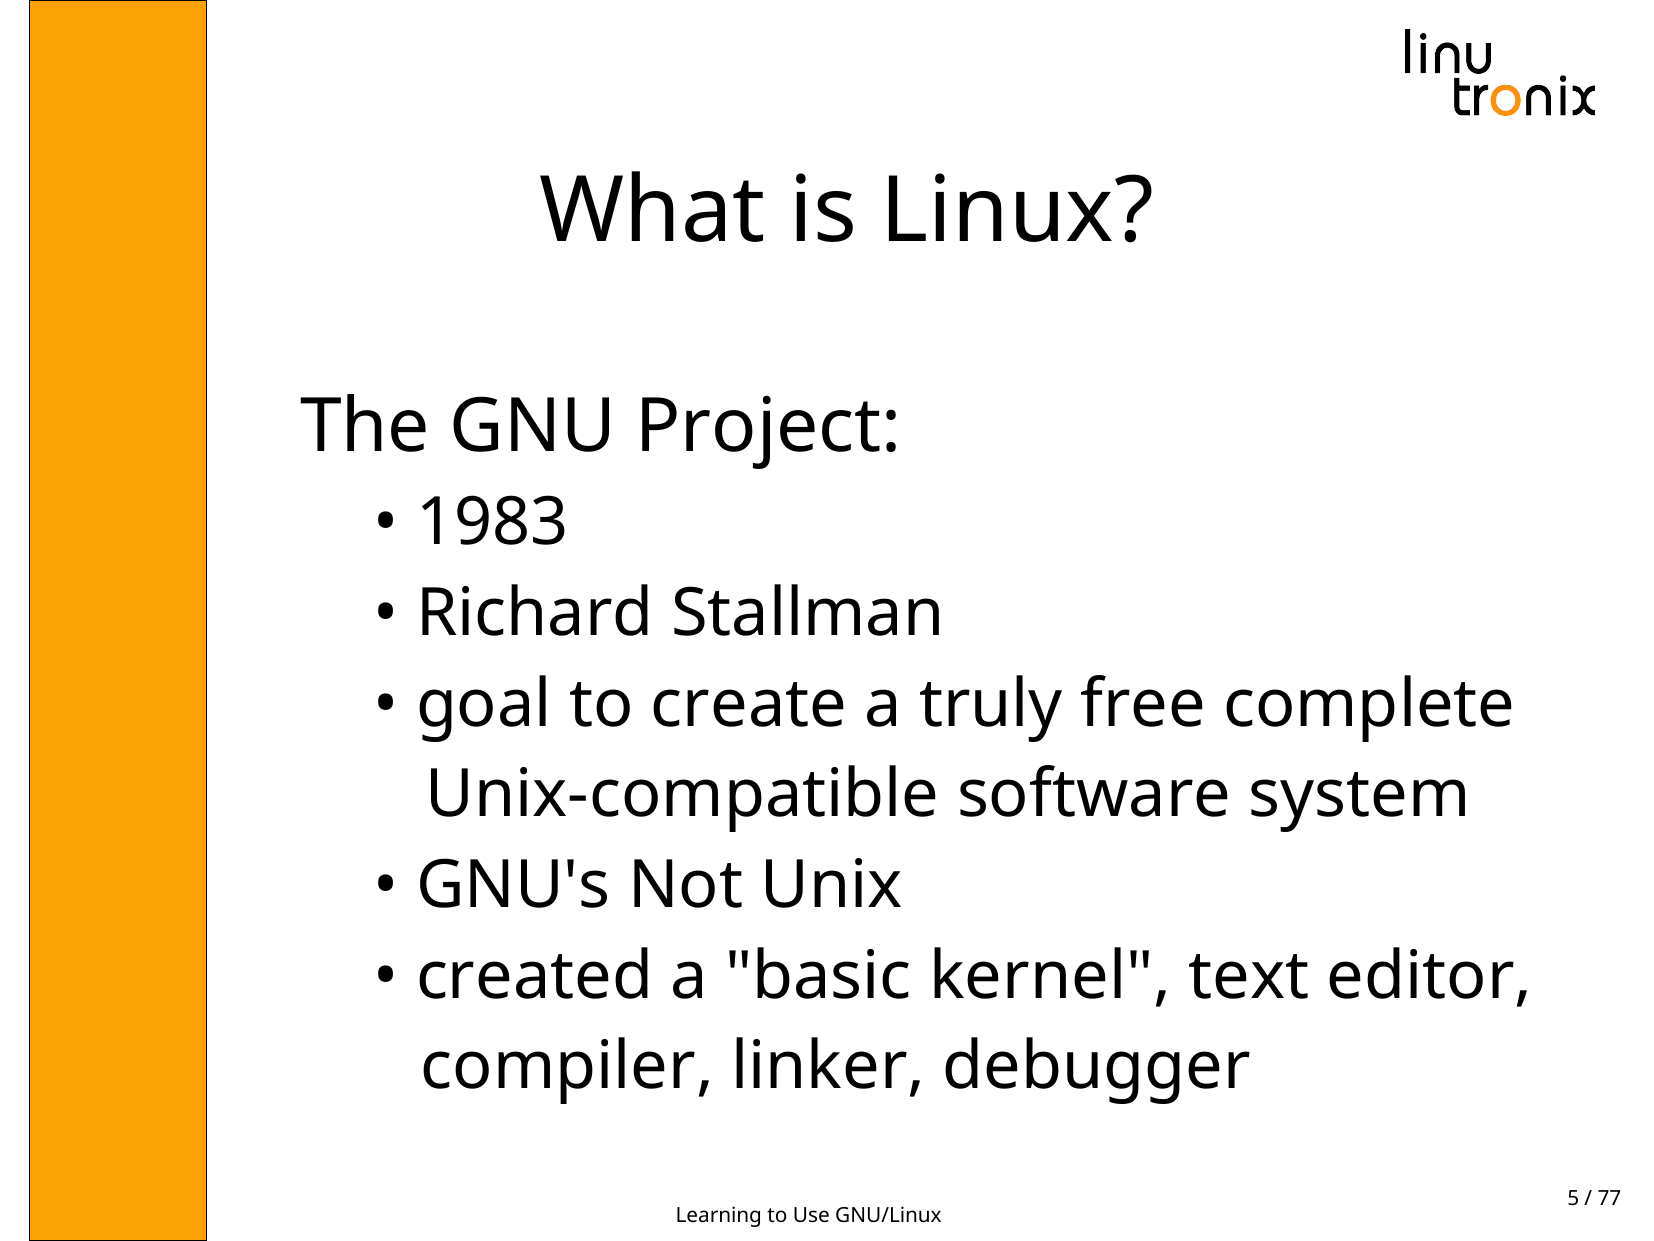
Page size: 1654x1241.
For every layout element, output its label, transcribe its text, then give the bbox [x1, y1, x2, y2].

picture [1405, 29, 1595, 116]
text_box The GNU Project: • 1983 • Richard Stallman • goal to create a truly free complete Unix-compatible software system • GNU's Not Unix • created a "basic kernel", text editor, compiler, linker, debugger [300, 370, 1647, 1151]
text_box What is Linux? [539, 143, 1209, 263]
